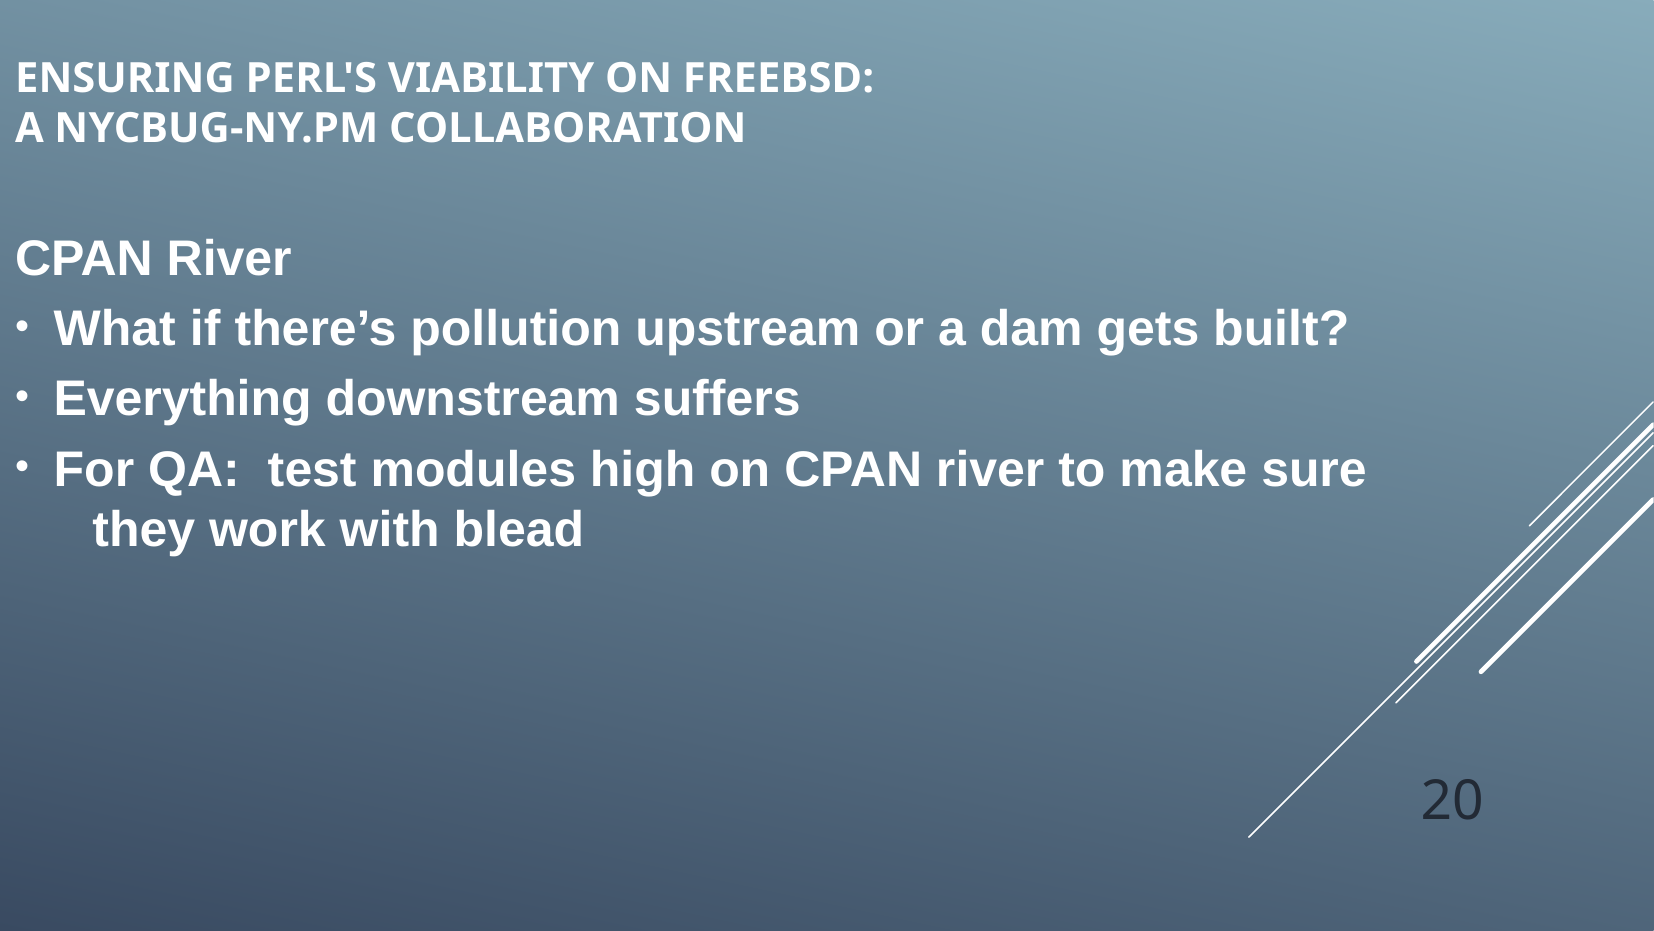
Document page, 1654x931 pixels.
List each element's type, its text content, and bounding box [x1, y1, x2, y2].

subtitle CPAN River What if there’s pollution upstream or a dam gets built? Everything downstream suffers For QA: test modules high on CPAN river to make sure they work with blead [0, 217, 1489, 871]
title Ensuring Perl's Viability on FreeBSD: A NYCBUG-NY.PM Collaboration [0, 36, 1148, 166]
